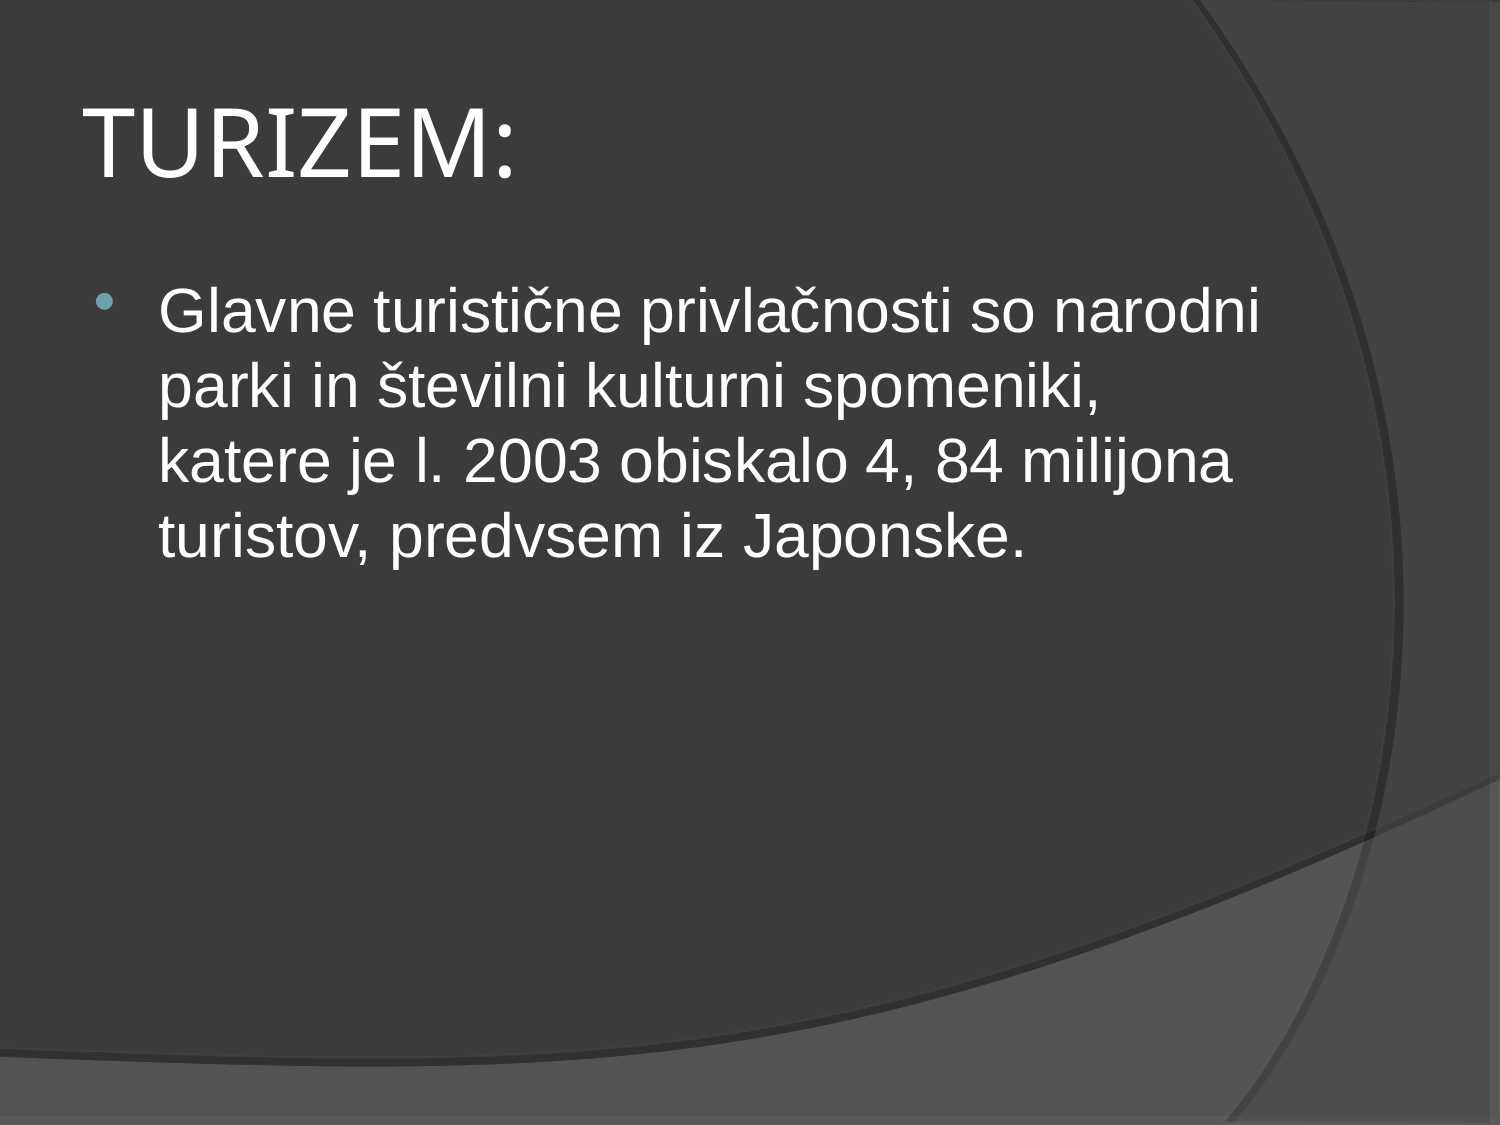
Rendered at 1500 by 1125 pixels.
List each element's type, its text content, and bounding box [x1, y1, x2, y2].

list Glavne turistične privlačnosti so narodni parki in številni kulturni spomeniki, katere je l. 2003 obiskalo 4, 84 milijona turistov, predvsem iz Japonske. [75, 262, 1300, 1005]
title TURIZEM: [75, 45, 1300, 233]
